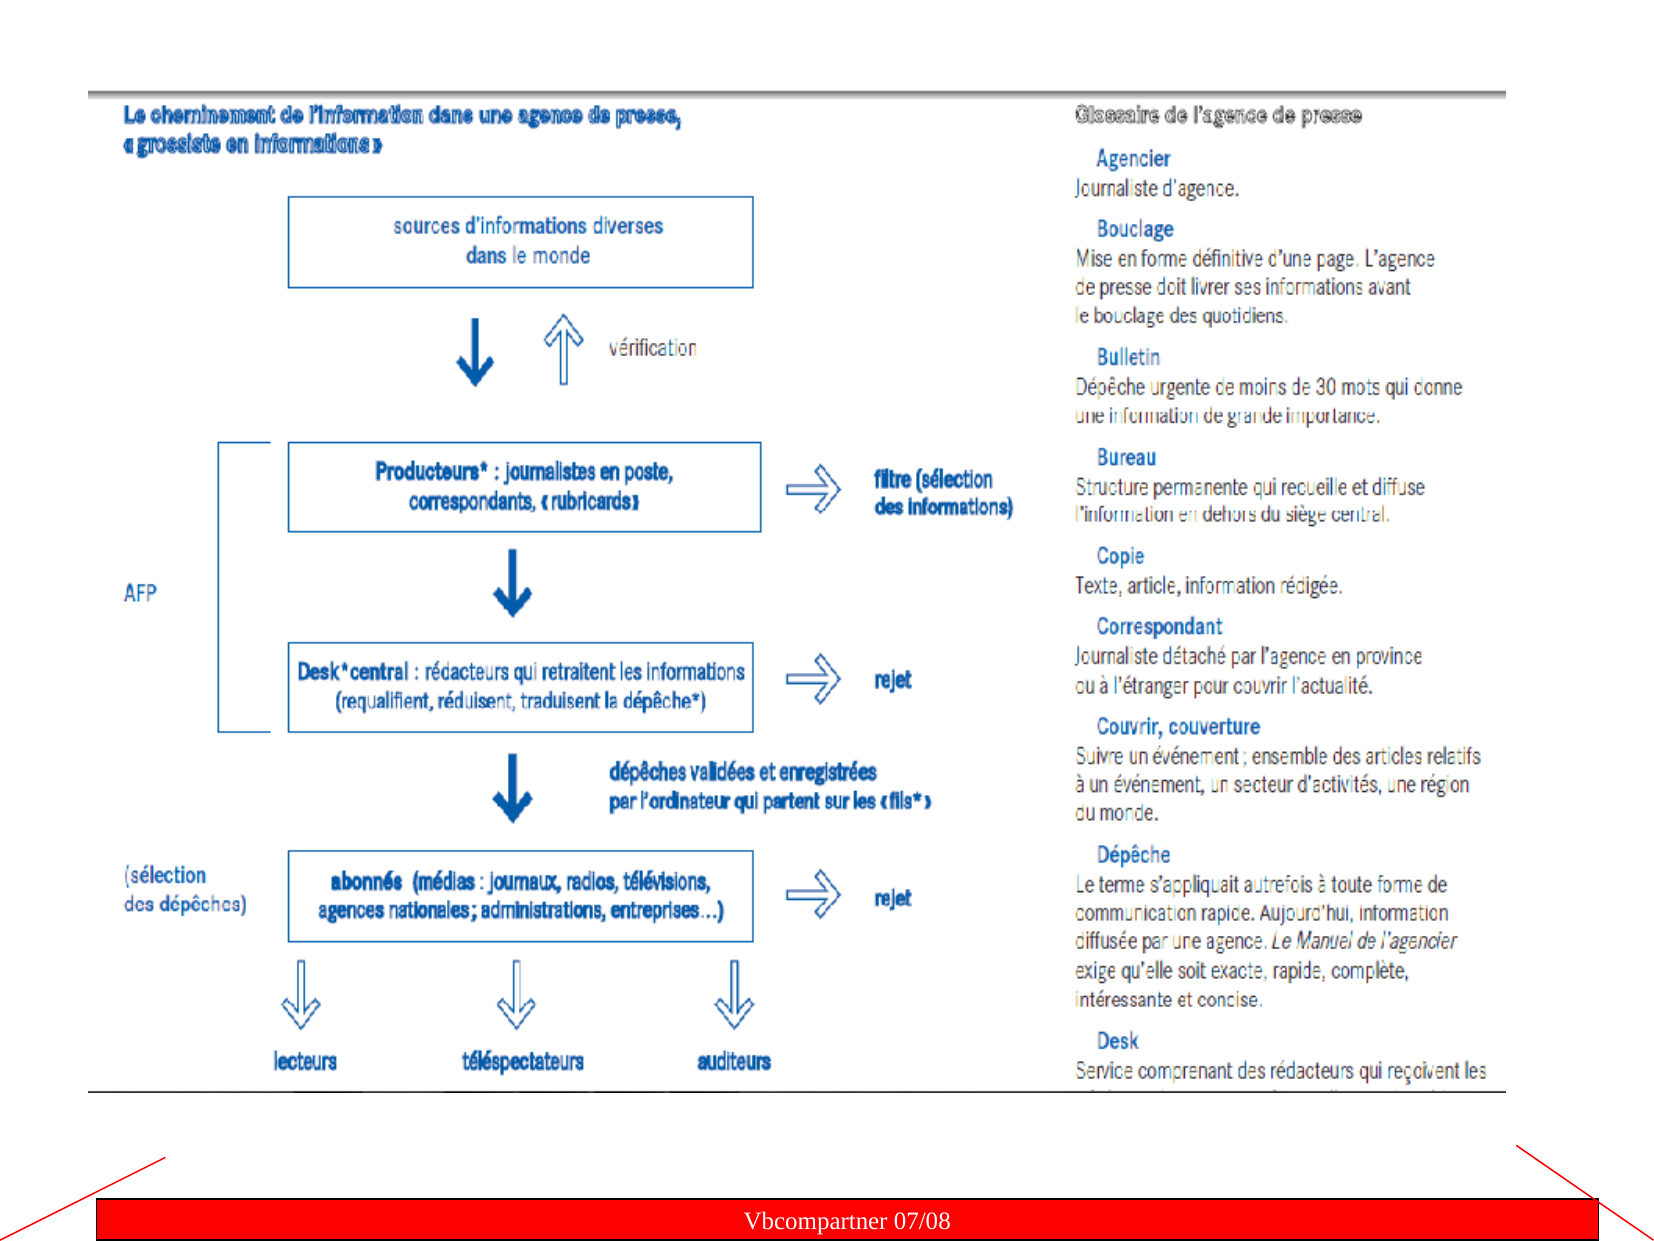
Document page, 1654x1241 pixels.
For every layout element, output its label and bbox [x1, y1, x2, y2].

picture [88, 90, 1506, 1093]
